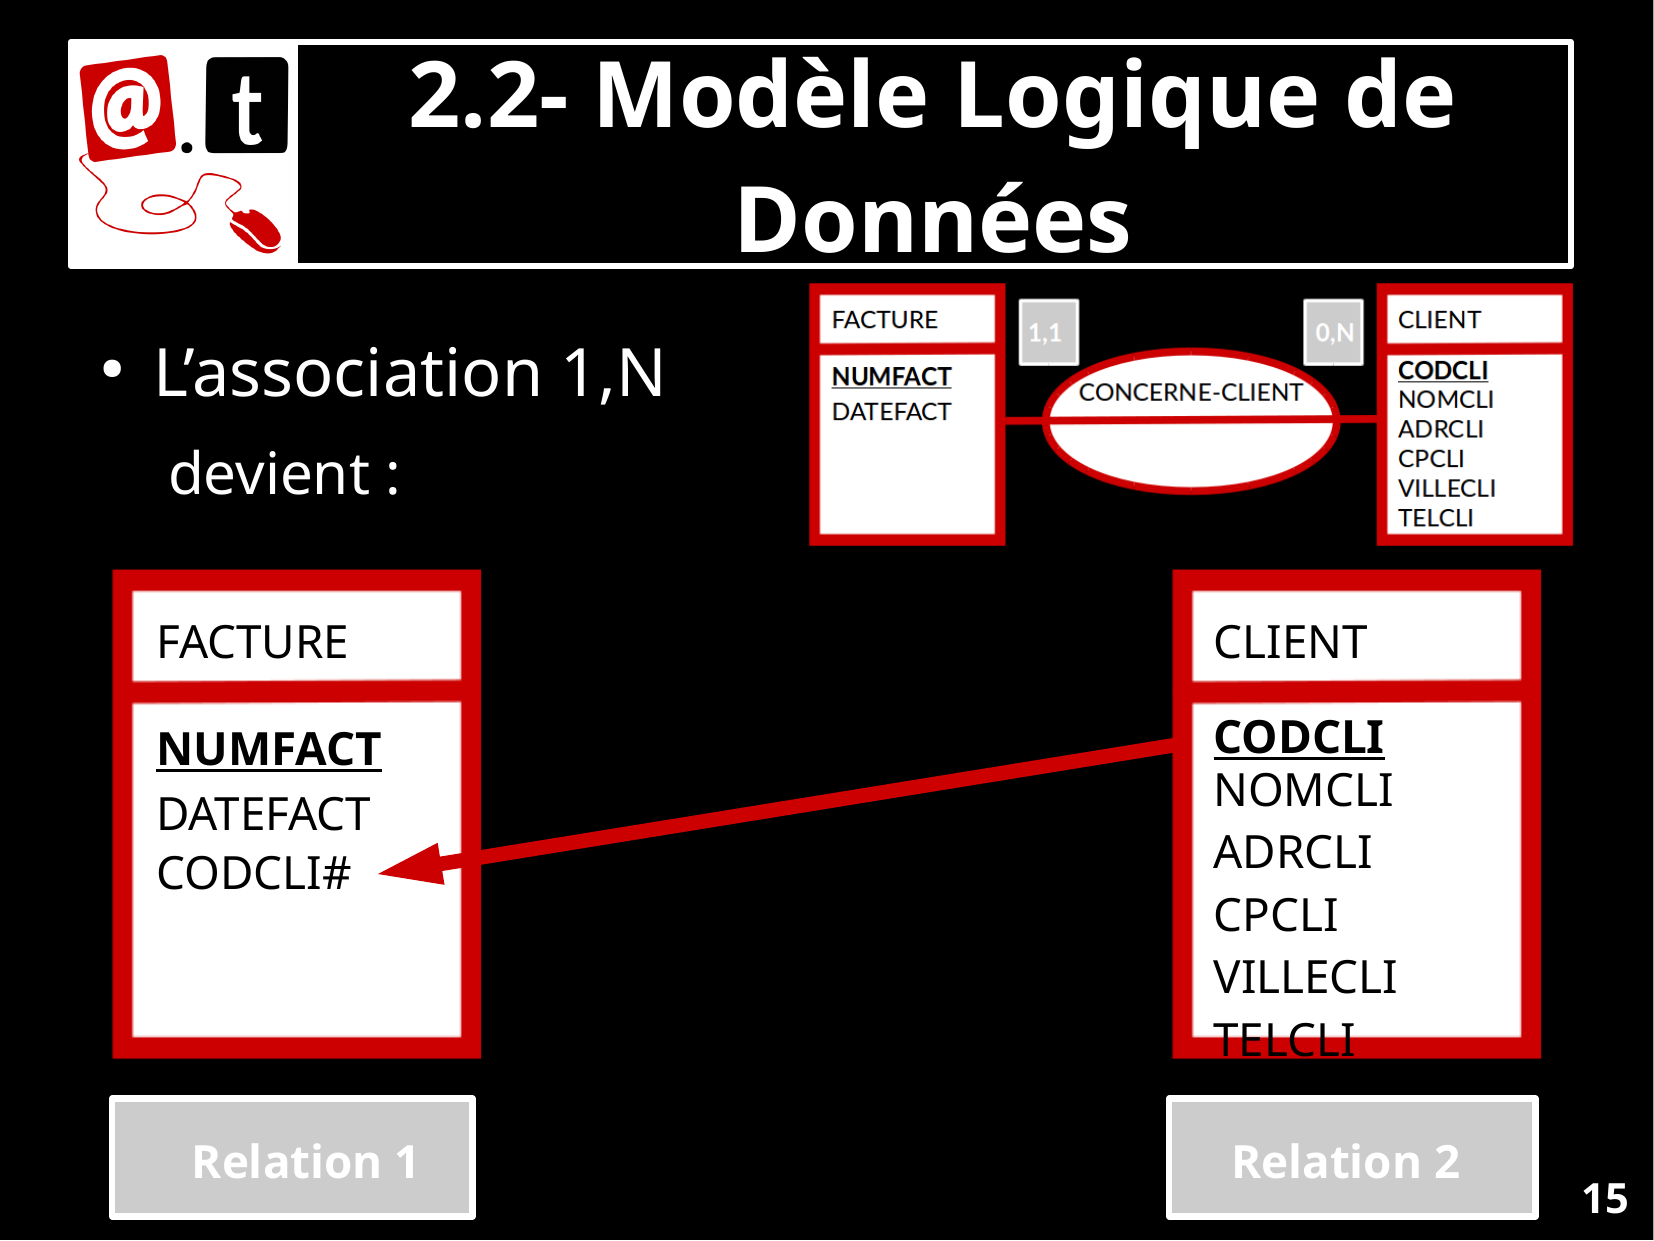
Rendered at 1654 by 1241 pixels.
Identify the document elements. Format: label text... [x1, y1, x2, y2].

text_box NOMCLI ADRCLI CPCLI VILLECLI TELCLI [1198, 750, 1506, 1040]
picture [109, 566, 485, 1063]
picture [1169, 566, 1545, 1063]
text_box [112, 1098, 473, 1217]
text_box CODCLI# [141, 832, 449, 916]
text_box Relation 1 [177, 1122, 449, 1241]
text_box Relation 2 [1216, 1122, 1483, 1205]
text_box CODCLI [1198, 696, 1506, 750]
text_box [1169, 1098, 1536, 1217]
text_box DATEFACT [141, 773, 449, 832]
text_box NUMFACT [141, 708, 449, 773]
picture [797, 270, 1578, 556]
list L’association 1,N [82, 324, 797, 455]
picture [72, 43, 292, 266]
text_box CLIENT [1198, 602, 1506, 686]
text_box FACTURE [141, 602, 449, 686]
title 2.2- Modèle Logique de Données [295, 41, 1571, 267]
text_box devient : [153, 425, 485, 511]
